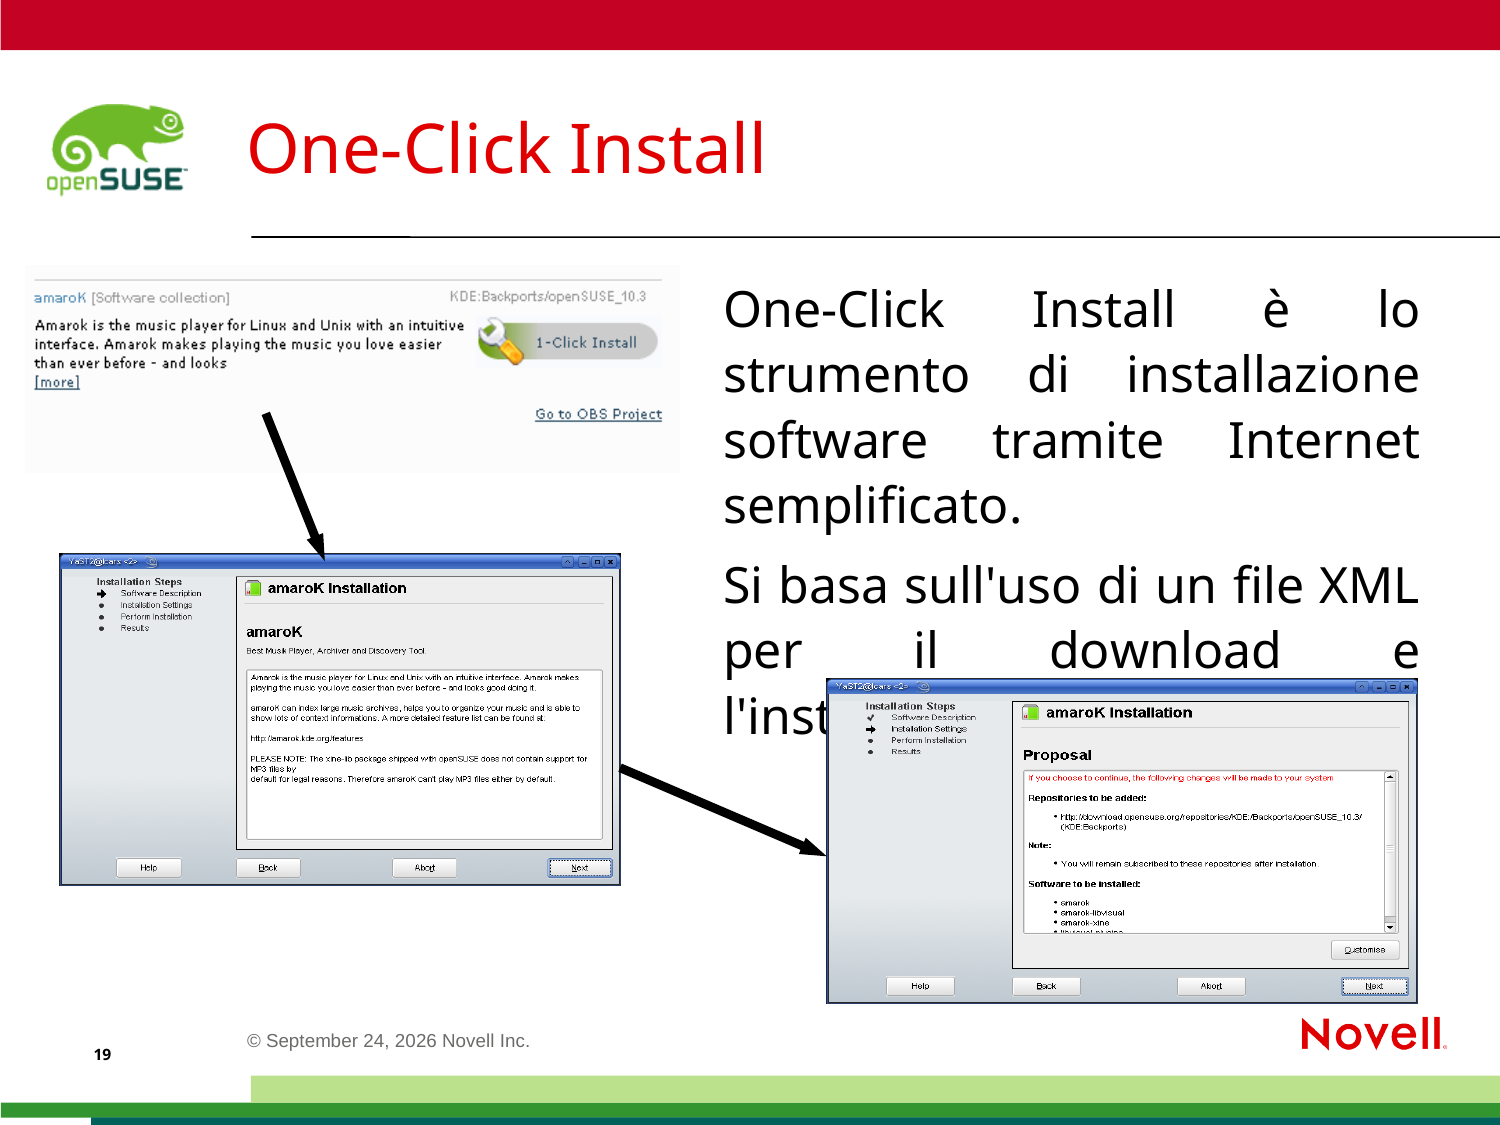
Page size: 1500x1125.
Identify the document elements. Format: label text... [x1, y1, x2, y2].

picture [1295, 1011, 1453, 1056]
picture [25, 265, 680, 473]
picture [47, 104, 188, 197]
picture [826, 678, 1418, 1004]
title One-Click Install [246, 60, 1409, 239]
list One-Click Install è lo strumento di installazione software tramite Internet semplificato. Si basa sull'uso di un file XML per il download e l'installazione. [708, 267, 1463, 716]
picture [59, 553, 621, 886]
